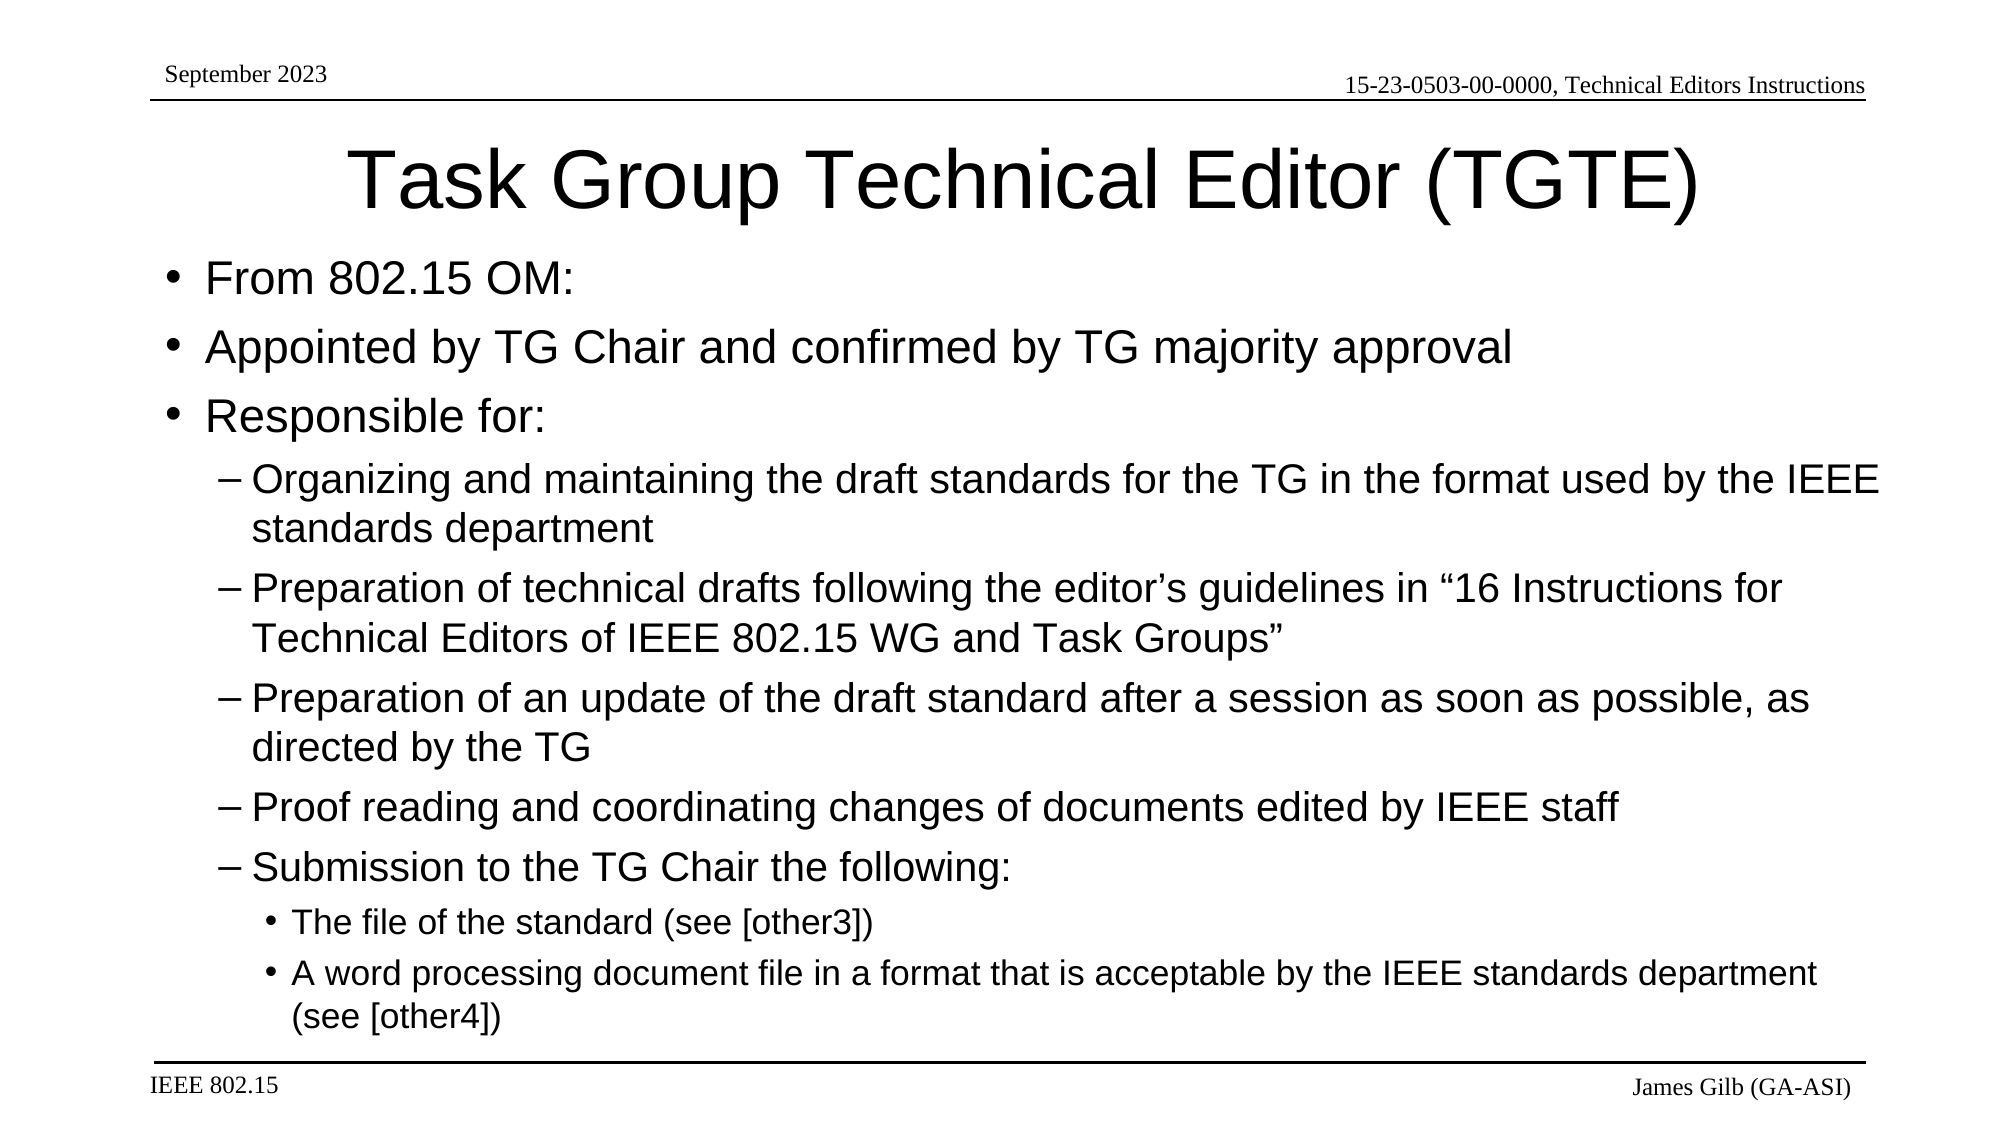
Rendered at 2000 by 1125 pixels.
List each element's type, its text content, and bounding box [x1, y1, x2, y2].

list From 802.15 OM: Appointed by TG Chair and confirmed by TG majority approval Responsible for: Organizing and maintaining the draft standards for the TG in the format used by the IEEE standards department Preparation of technical drafts following the editor’s guidelines in “16 Instructions for Technical Editors of IEEE 802.15 WG and Task Groups” Preparation of an update of the draft standard after a session as soon as possible, as directed by the TG Proof reading and coordinating changes of documents edited by IEEE staff Submission to the TG Chair the following: The file of the standard (see [other3]) A word processing document file in a format that is acceptable by the IEEE standards department (see [other4]) [150, 239, 1900, 1051]
title Task Group Technical Editor (TGTE) [149, 67, 1900, 283]
